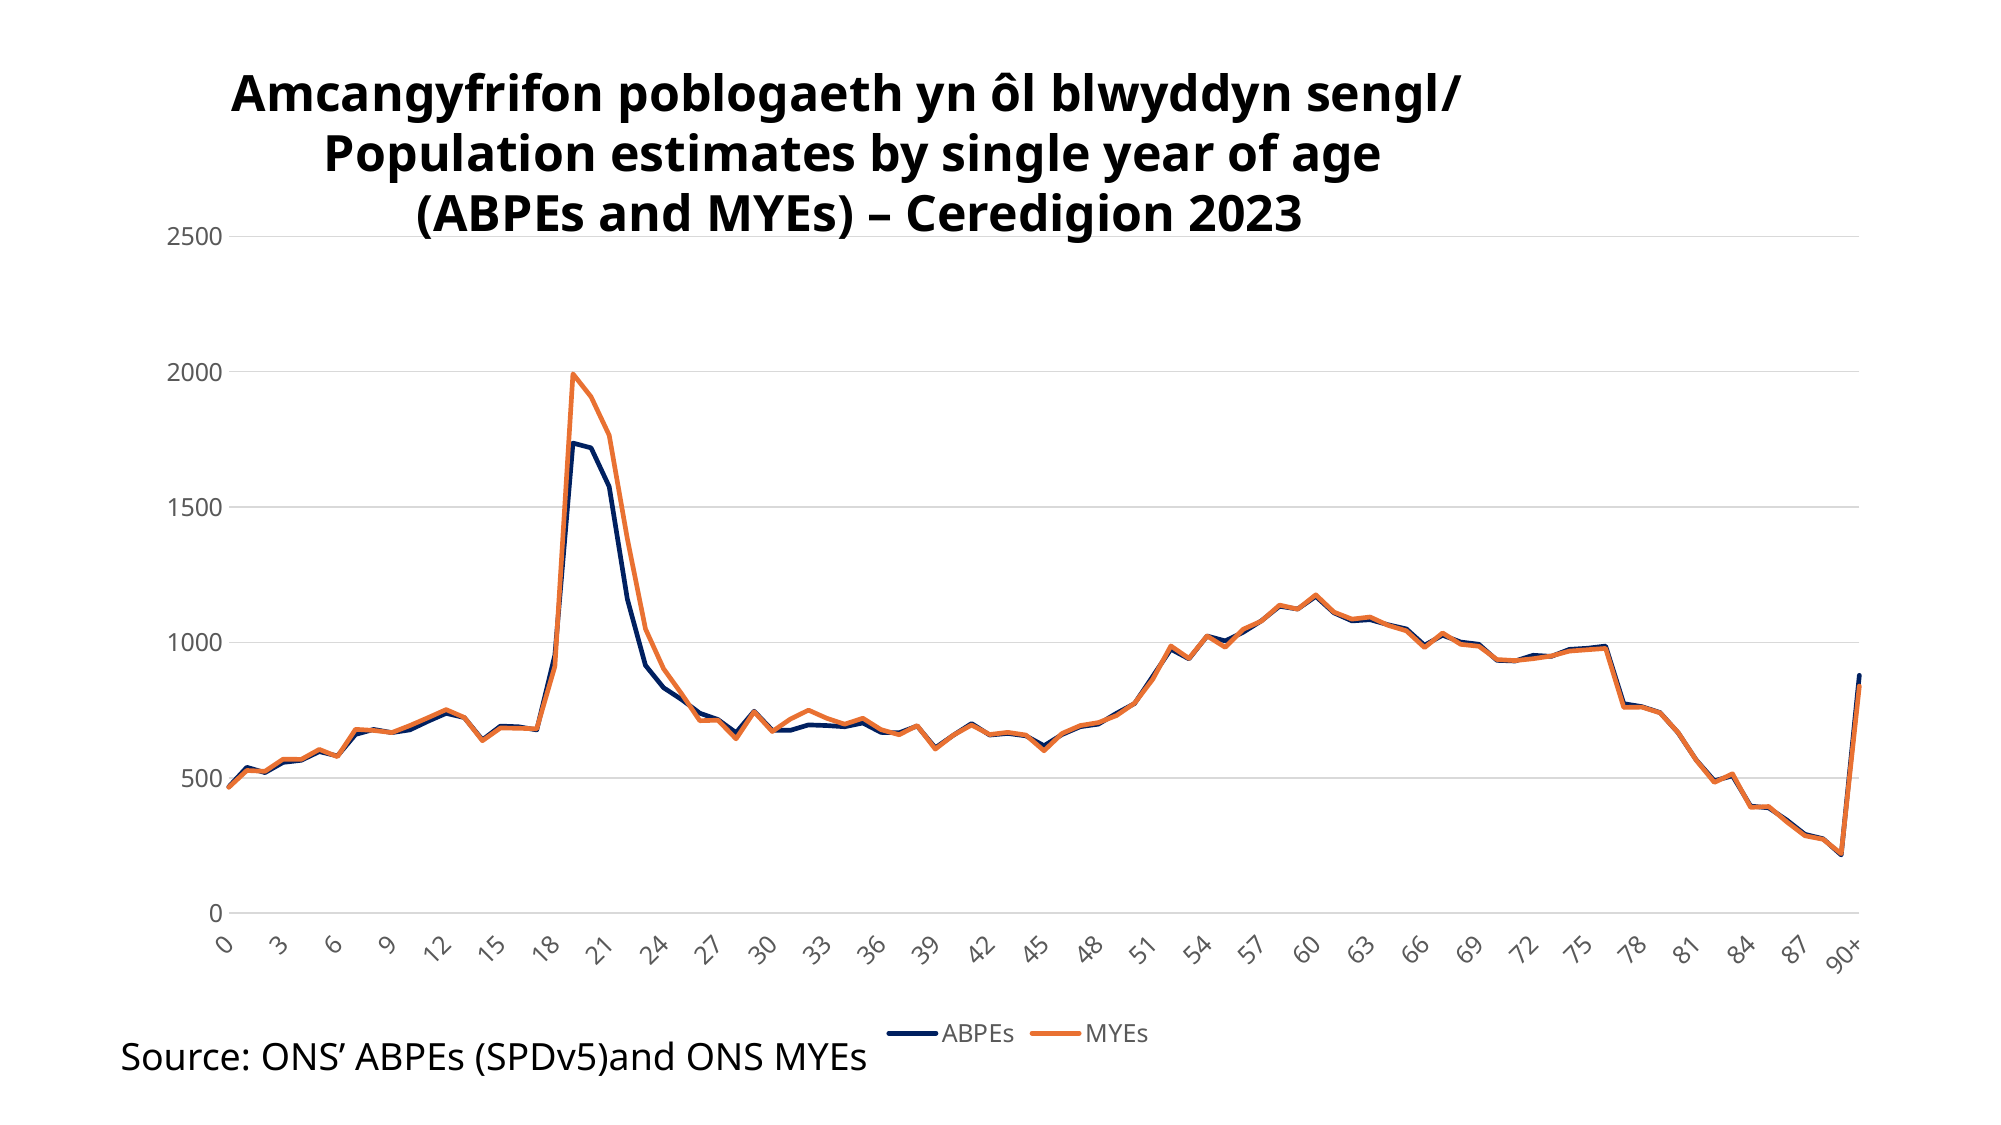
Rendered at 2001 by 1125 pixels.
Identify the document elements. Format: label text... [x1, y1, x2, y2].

chart [131, 202, 1908, 1057]
text_box Source: ONS’ ABPEs (SPDv5) and ONS MYEs [105, 975, 934, 1125]
text_box Amcangyfrifon poblogaeth yn ôl blwyddyn sengl/ Population estimates by single year of age (ABPEs and MYEs) – Ceredigion 2023 [216, 54, 1783, 241]
